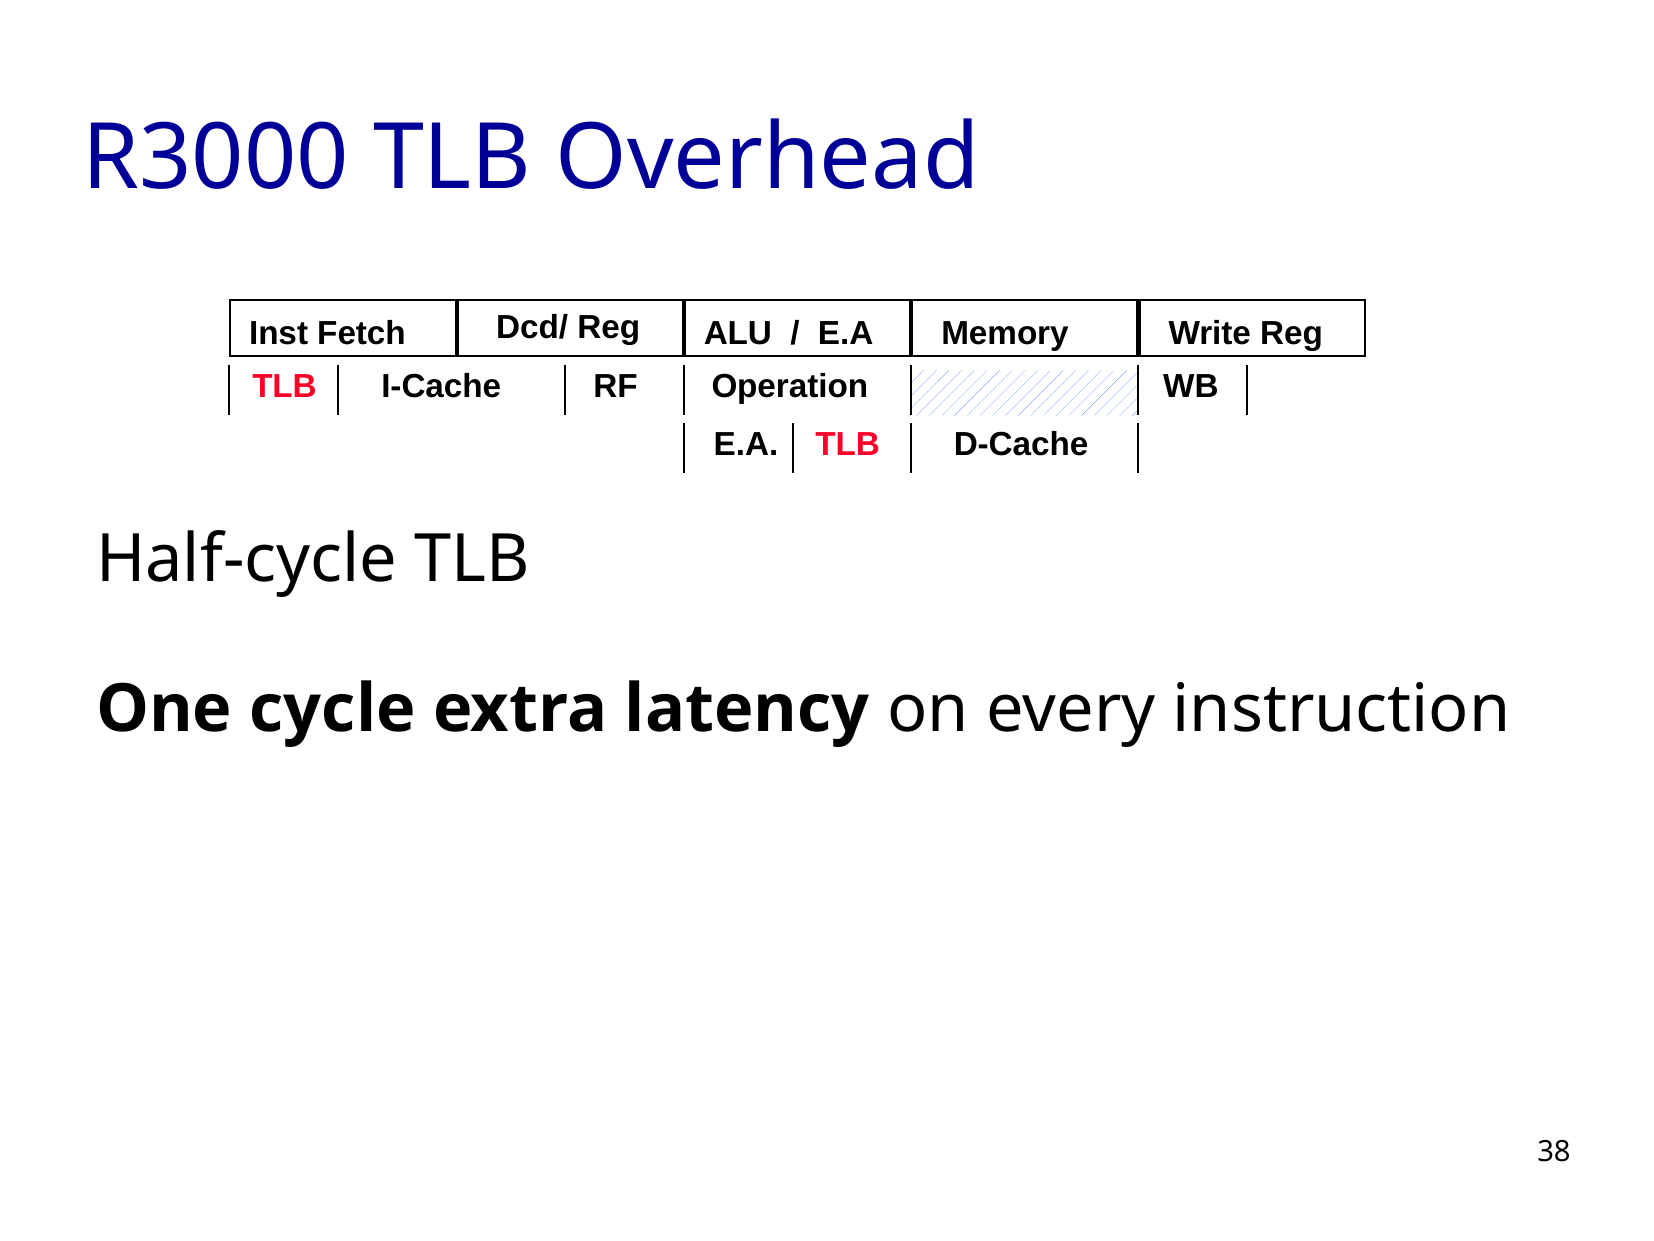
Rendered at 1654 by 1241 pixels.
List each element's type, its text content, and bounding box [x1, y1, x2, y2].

text_box [911, 409, 1139, 416]
list Half-cycle TLB One cycle extra latency on every instruction [60, 510, 1571, 1096]
text_box TLB I-Cache RF Operation WB [232, 366, 1232, 409]
text_box Write Reg [1158, 313, 1334, 356]
text_box Inst Fetch [238, 313, 417, 356]
text_box Dcd/ Reg [485, 306, 651, 350]
text_box E.A. TLB D-Cache [694, 423, 1100, 467]
text_box ALU / E.A [693, 313, 885, 356]
title R3000 TLB Overhead [82, 49, 1571, 257]
text_box Memory [930, 313, 1080, 356]
